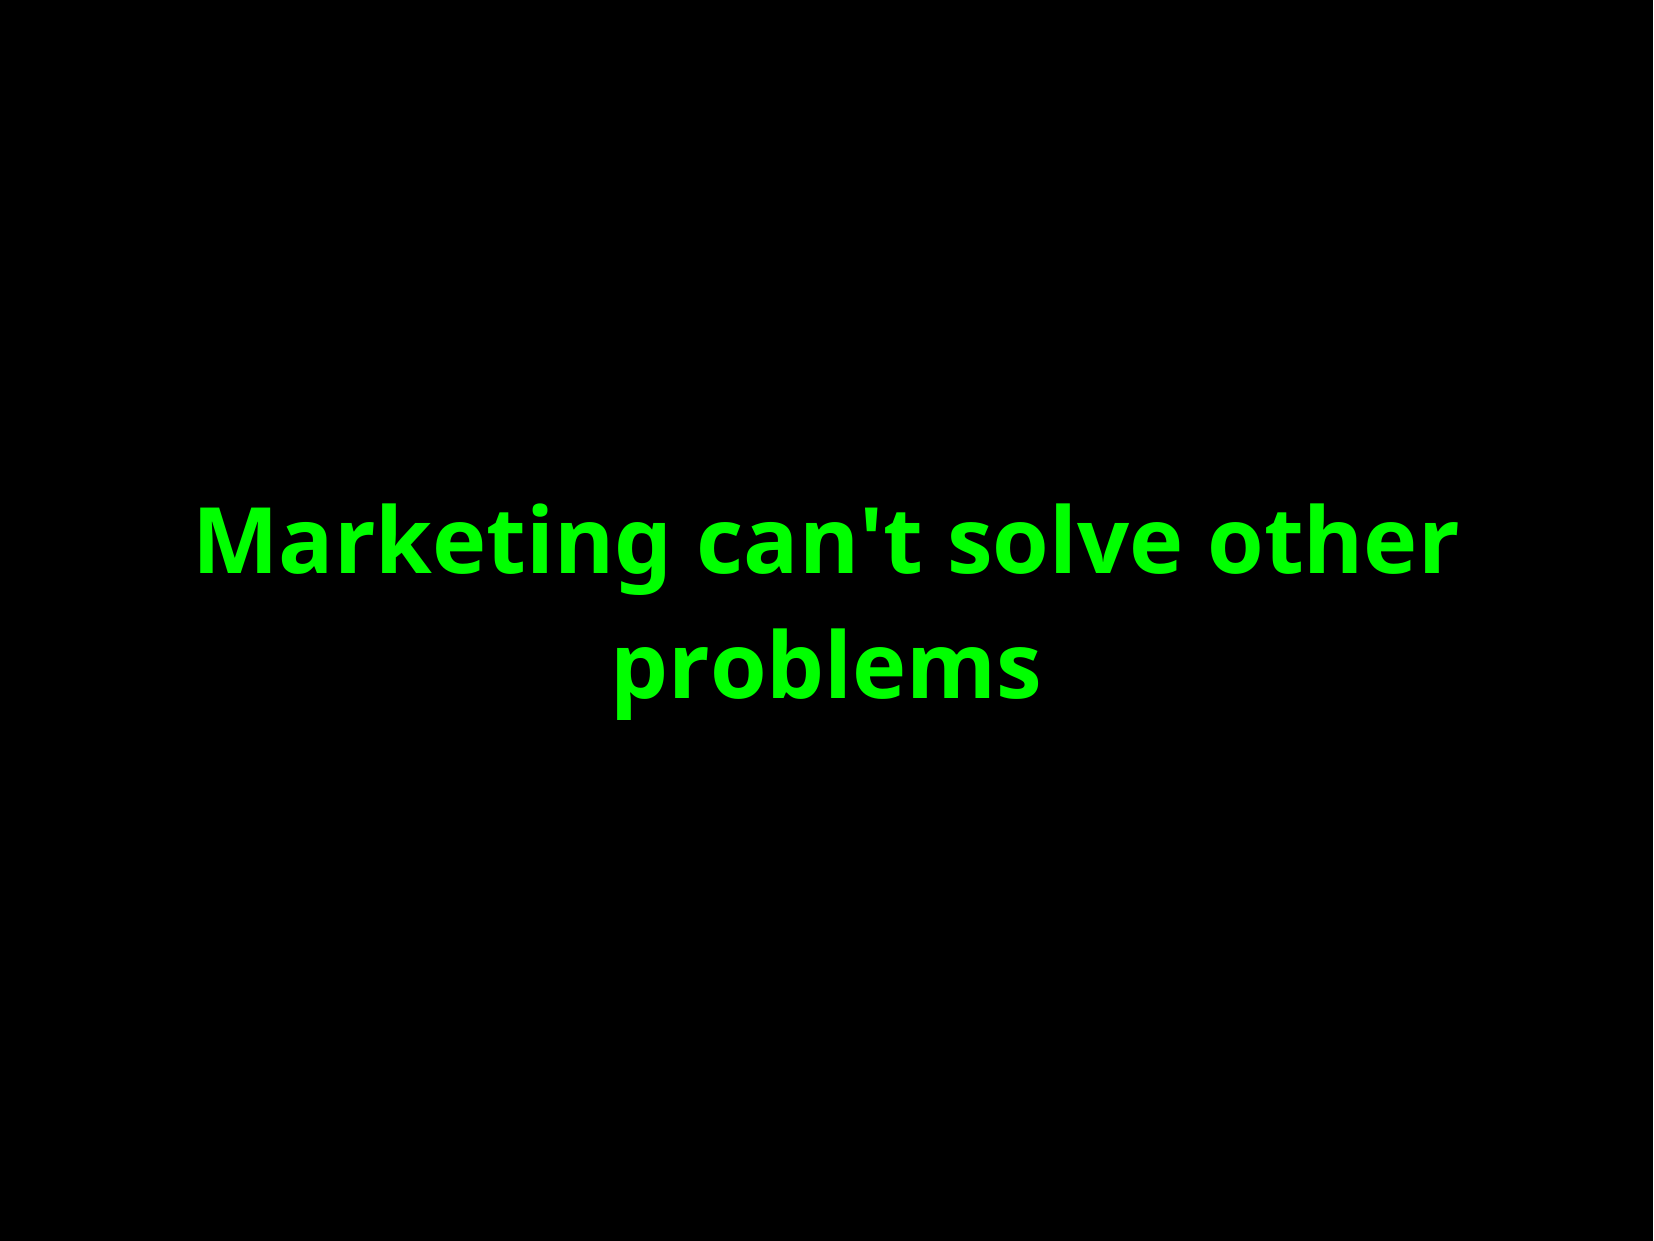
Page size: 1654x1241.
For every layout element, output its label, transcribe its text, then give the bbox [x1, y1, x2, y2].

title Marketing can't solve other problems [82, 39, 1571, 1163]
